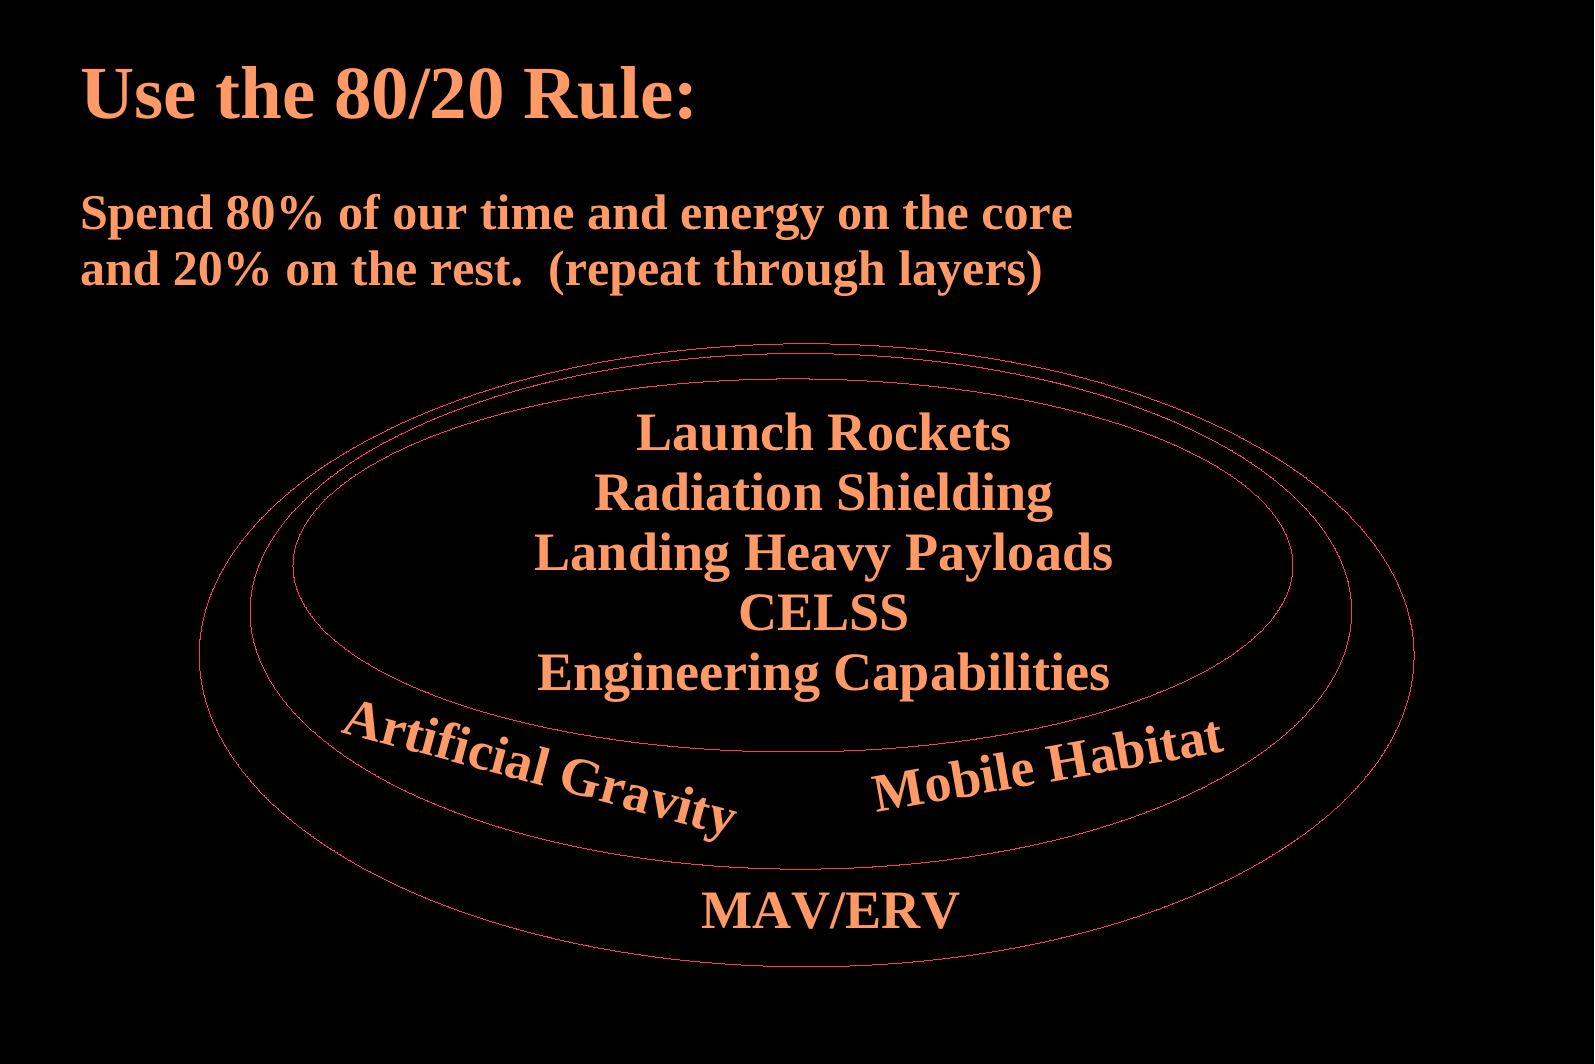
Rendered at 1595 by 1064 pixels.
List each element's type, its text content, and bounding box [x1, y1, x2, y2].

text_box Mobile Habitat [850, 694, 1279, 829]
text_box MAV/ERV [683, 879, 985, 942]
text_box Launch Rockets Radiation Shielding Landing Heavy Payloads CELSS Engineering Capabilities [507, 402, 1124, 770]
text_box Use the 80/20 Rule: Spend 80% of our time and energy on the core and 20% on the rest. (repeat through layers) [80, 49, 1157, 298]
text_box [199, 343, 1415, 967]
text_box Artificial Gravity [319, 680, 761, 854]
